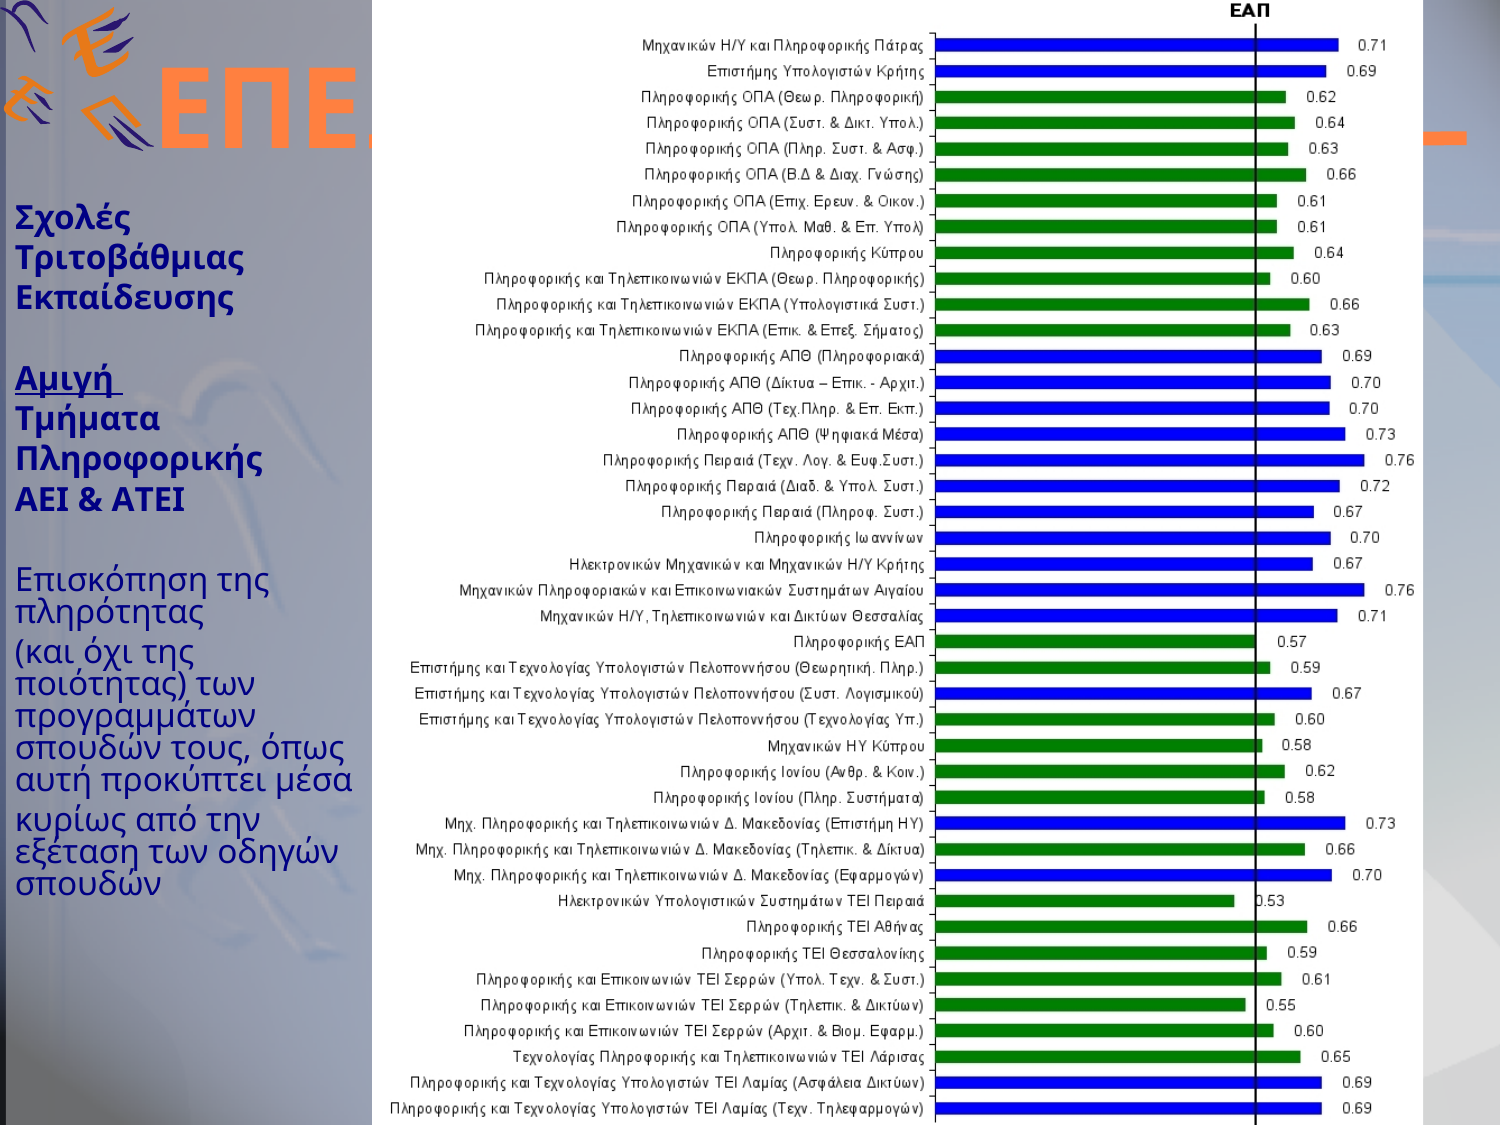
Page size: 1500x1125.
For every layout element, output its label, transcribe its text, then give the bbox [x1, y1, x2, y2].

picture [372, 0, 1424, 1125]
list Σχολές Τριτοβάθμιας Εκπαίδευσης Αμιγή Τμήματα Πληροφορικής ΑΕΙ & ΑΤΕΙ Επισκόπηση της πληρότητας (και όχι της ποιότητας) των προγραμμάτων σπουδών τους, όπως αυτή προκύπτει μέσα κυρίως από την εξέταση των οδηγών σπουδών [0, 196, 373, 1013]
